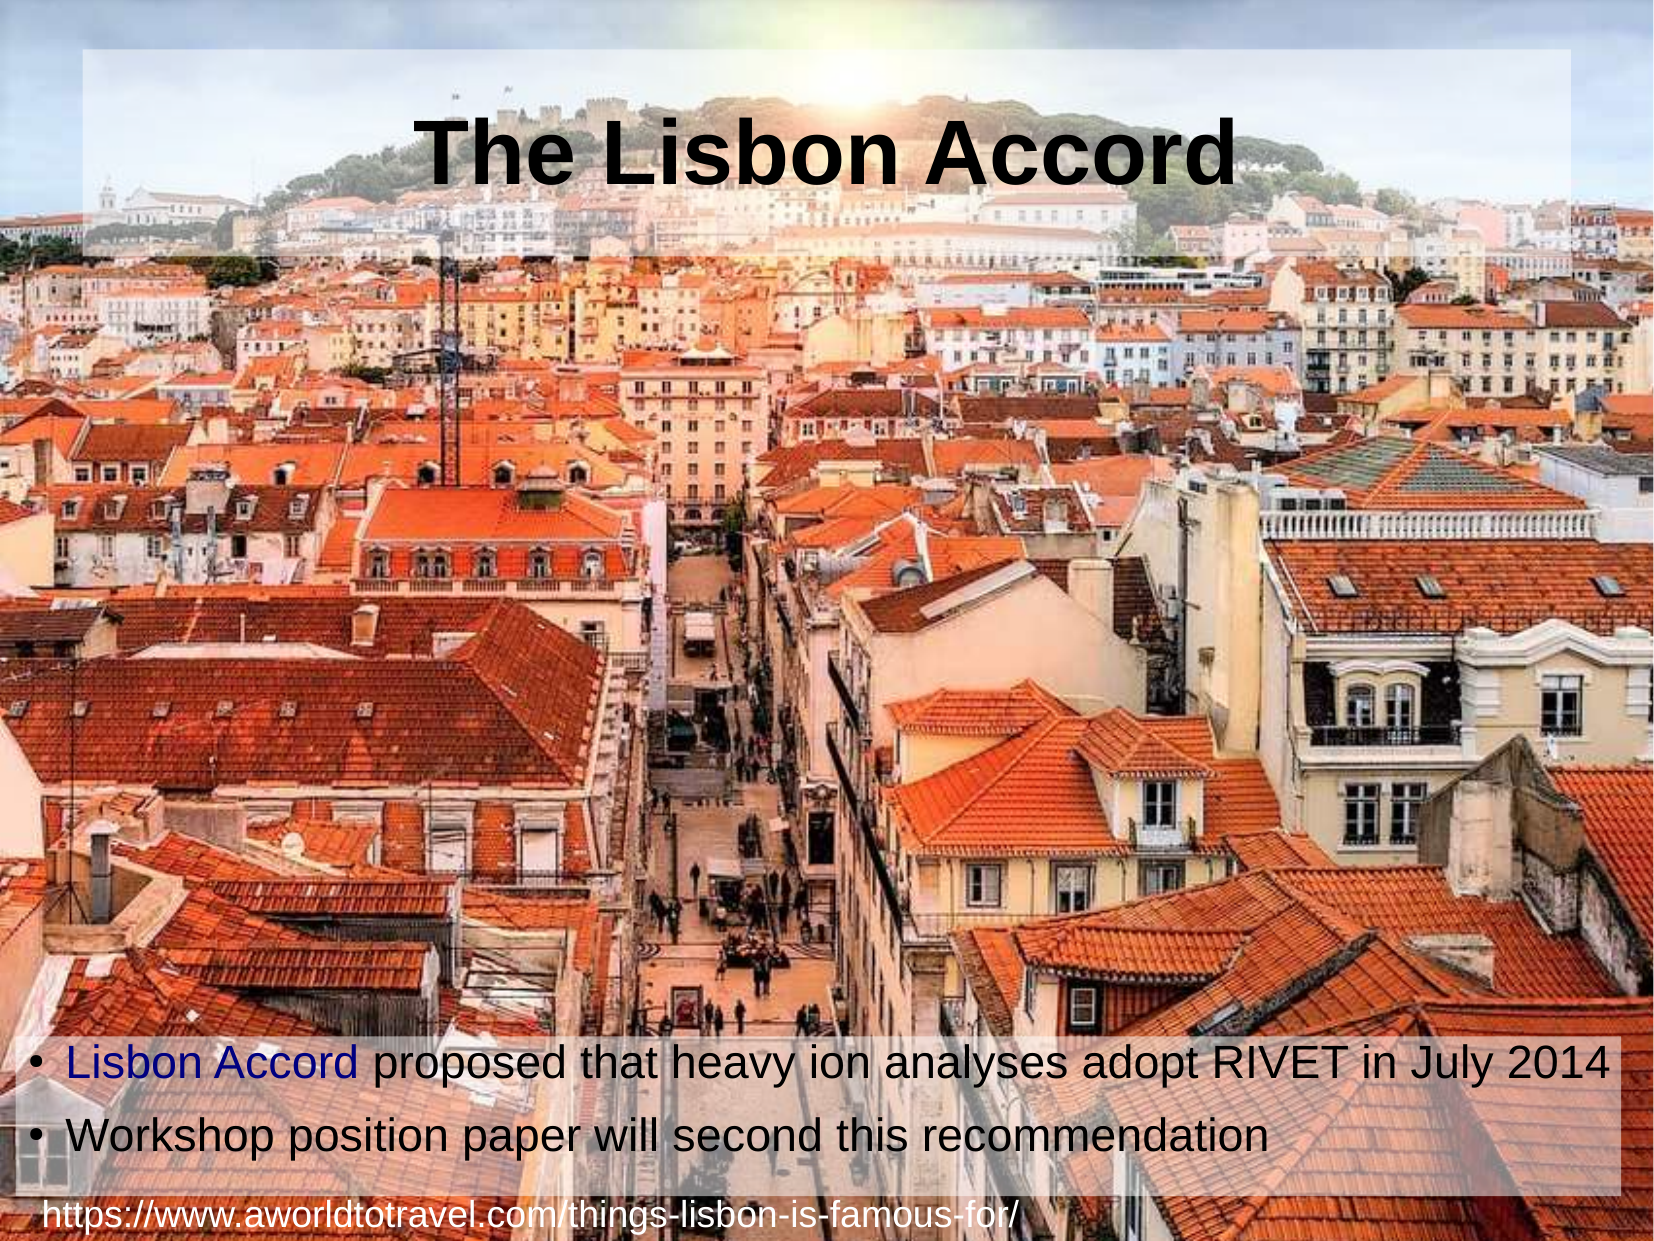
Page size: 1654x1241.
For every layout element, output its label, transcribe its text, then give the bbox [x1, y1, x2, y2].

title The Lisbon Accord [82, 49, 1571, 257]
text_box https://www.aworldtotravel.com/things-lisbon-is-famous-for/ [26, 1185, 1035, 1241]
list Lisbon Accord proposed that heavy ion analyses adopt RIVET in July 2014 Workshop position paper will second this recommendation [15, 1036, 1622, 1197]
picture [0, 0, 1654, 1241]
